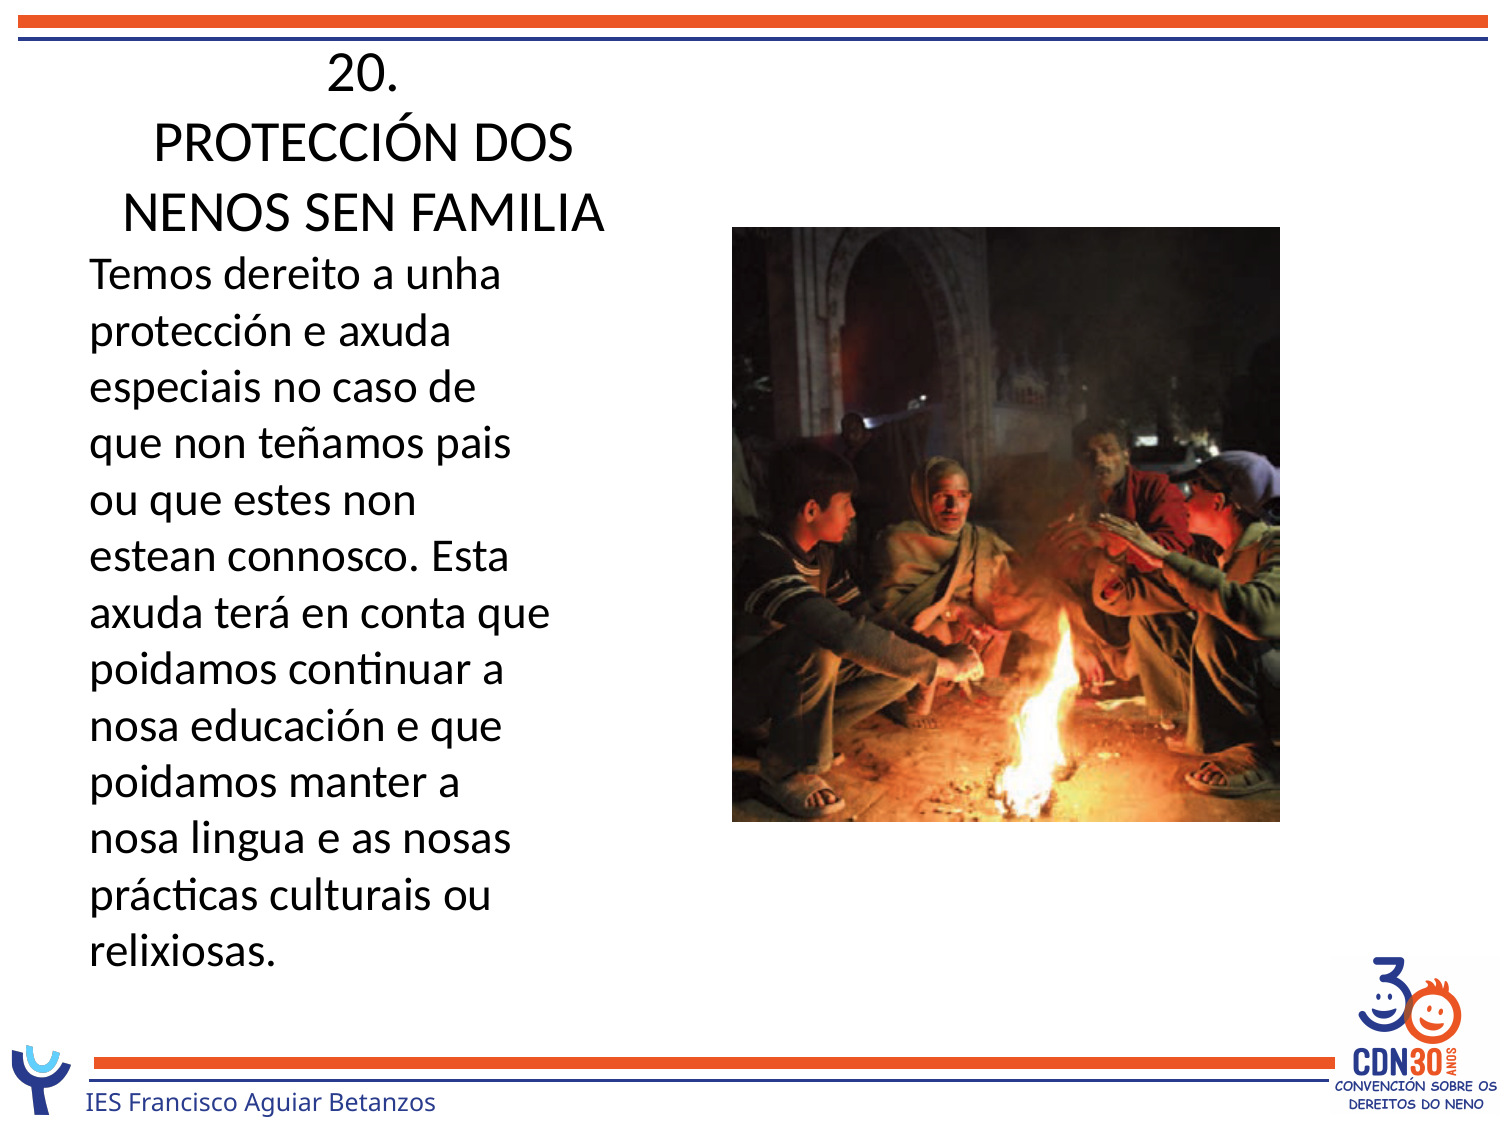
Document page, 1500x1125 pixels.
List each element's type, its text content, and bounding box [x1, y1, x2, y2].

title 20. PROTECCIÓN DOS NENOS SEN FAMILIA [75, 25, 653, 236]
picture [1330, 956, 1500, 1115]
picture [732, 227, 1280, 822]
list Temos dereito a unha protección e axuda especiais no caso de que non teñamos pais ou que estes non estean connosco. Esta axuda terá en conta que poidamos continuar a nosa educación e que poidamos manter a nosa lingua e as nosas prácticas culturais ou relixiosas. [75, 235, 569, 1005]
picture [11, 1045, 71, 1115]
